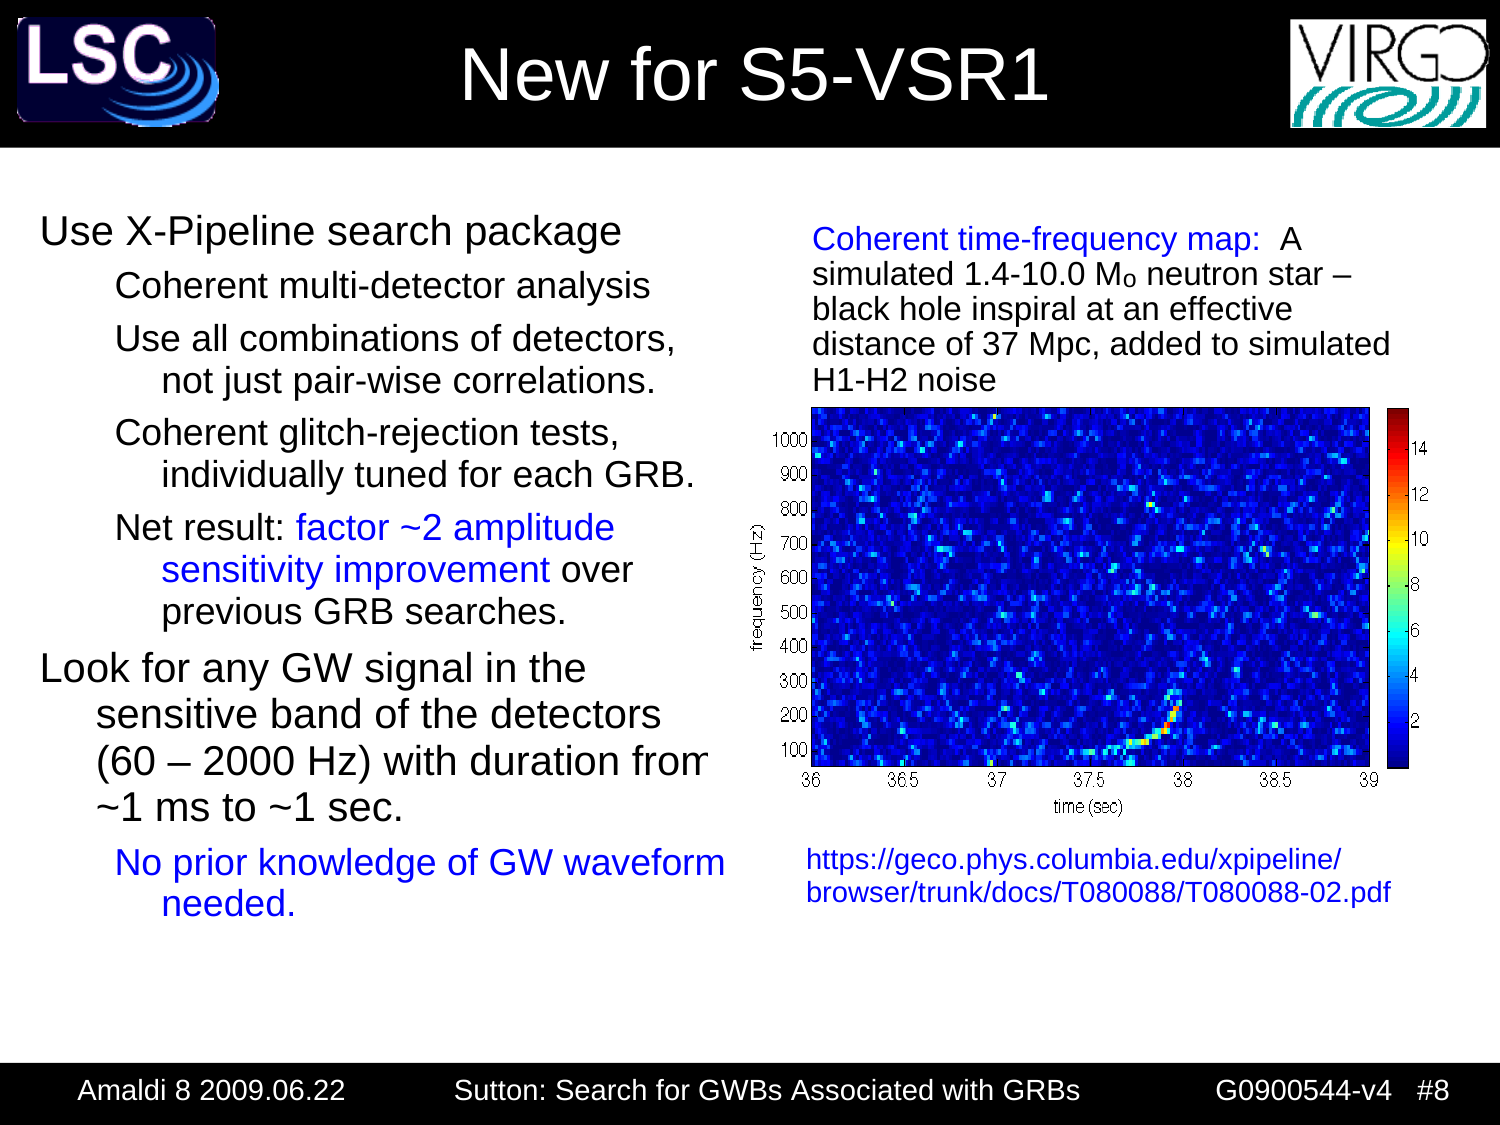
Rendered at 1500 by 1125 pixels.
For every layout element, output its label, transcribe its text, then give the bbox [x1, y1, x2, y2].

text_box Coherent time-frequency map: A simulated 1.4-10.0 Mo neutron star – black hole inspiral at an effective distance of 37 Mpc, added to simulated H1-H2 noise [797, 214, 1418, 406]
text_box https://geco.phys.columbia.edu/xpipeline/ browser/trunk/docs/T080088/T080088-02.pdf [791, 835, 1500, 934]
picture [17, 17, 219, 127]
picture [1290, 23, 1492, 129]
title New for S5-VSR1 [253, 24, 1258, 125]
list Use X-Pipeline search package Coherent multi-detector analysis Use all combinations of detectors, not just pair-wise correlations. Coherent glitch-rejection tests, individually tuned for each GRB. Net result: factor ~2 amplitude sensitivity improvement over previous GRB searches. Look for any GW signal in the sensitive band of the detectors (60 – 2000 Hz) with duration from ~1 ms to ~1 sec. No prior knowledge of GW waveform needed. [39, 208, 733, 1000]
picture [708, 375, 1497, 821]
